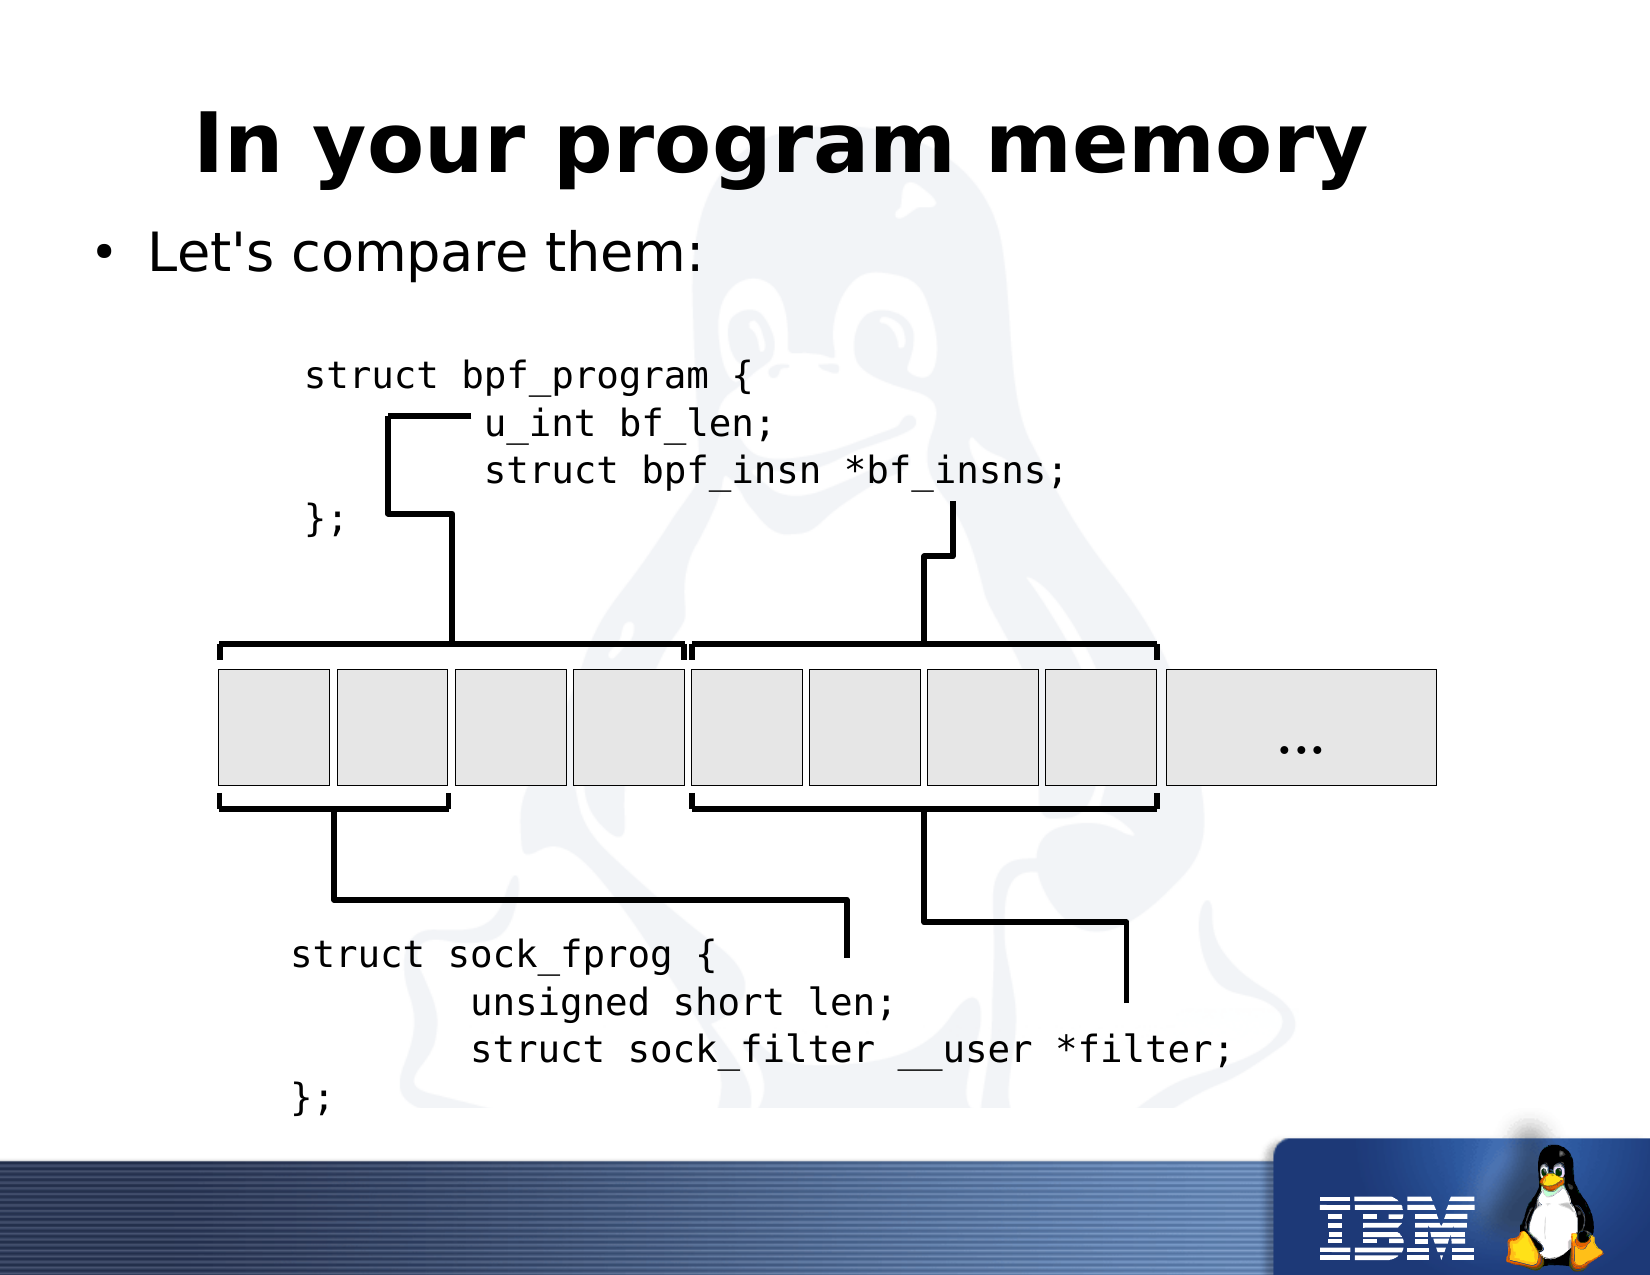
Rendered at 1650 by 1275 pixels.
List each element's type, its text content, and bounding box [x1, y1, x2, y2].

text_box [218, 669, 330, 786]
text_box struct bpf_program { u_int bf_len; struct bpf_insn *bf_insns; }; [303, 350, 1074, 583]
text_box [1045, 669, 1157, 786]
title In your program memory [76, 76, 1457, 211]
text_box [691, 669, 803, 786]
text_box ... [1166, 669, 1437, 786]
text_box [927, 669, 1039, 786]
text_box [337, 669, 448, 786]
text_box [809, 669, 921, 786]
list Let's compare them: [76, 221, 1457, 1171]
text_box [455, 669, 567, 786]
text_box [573, 669, 685, 786]
text_box struct sock_fprog { unsigned short len; struct sock_filter __user *filter; }; [290, 929, 1241, 1115]
